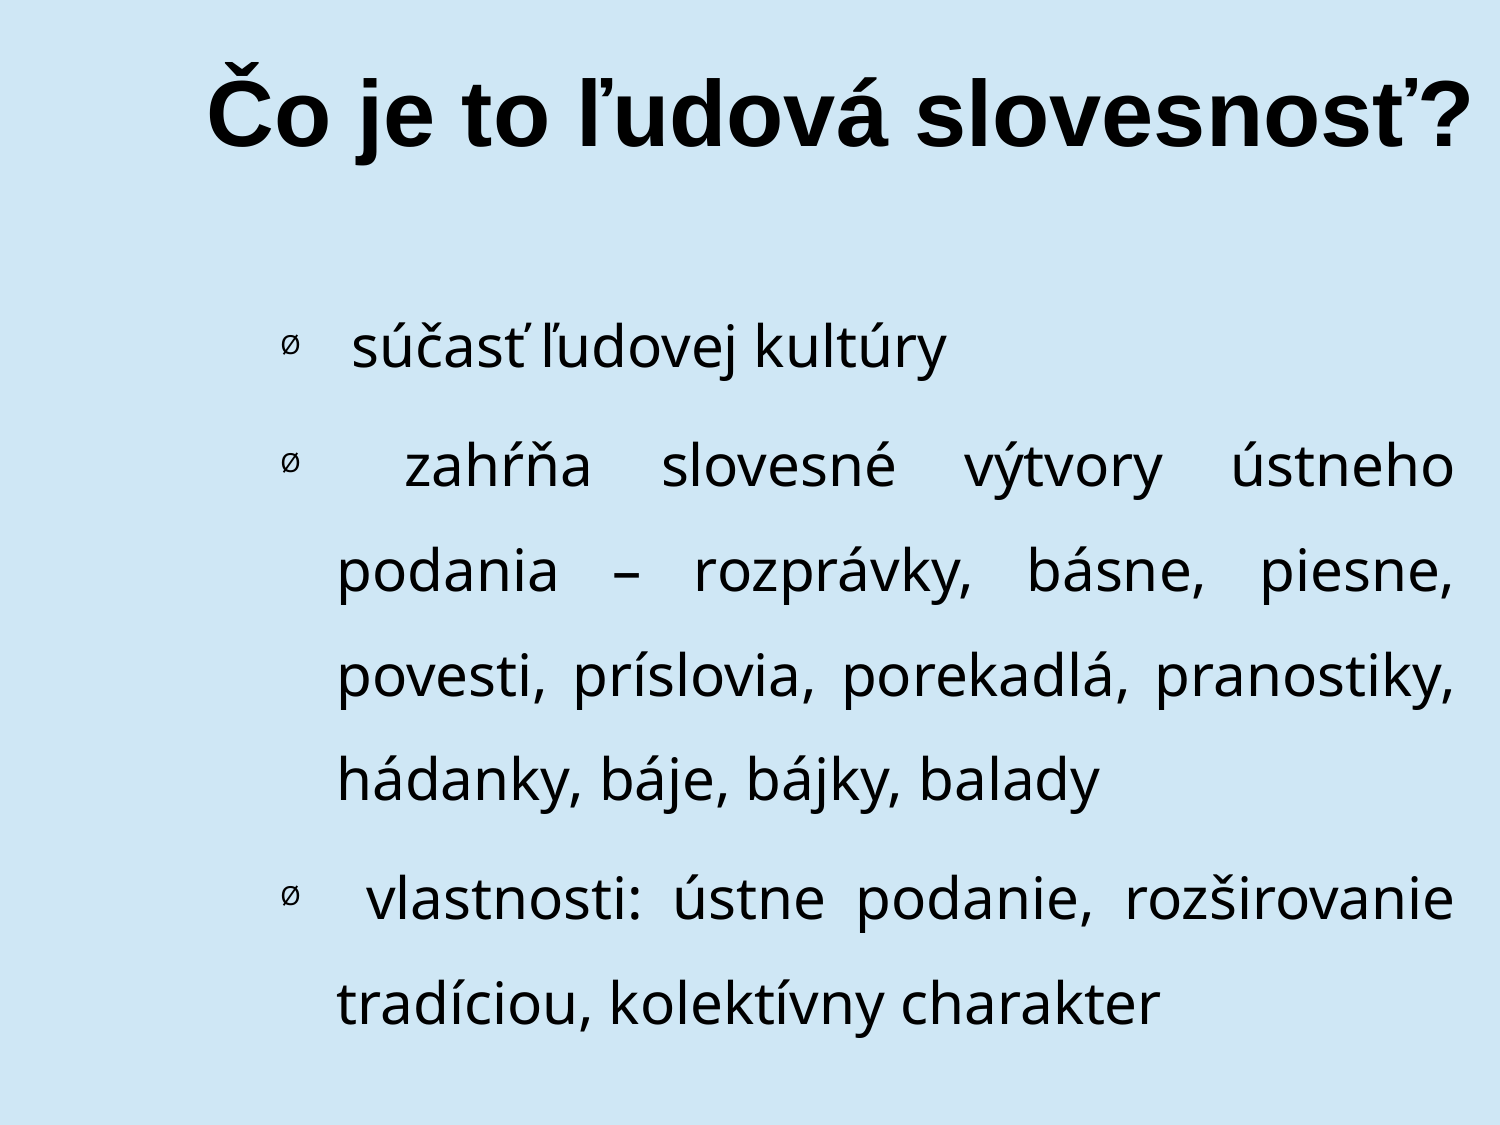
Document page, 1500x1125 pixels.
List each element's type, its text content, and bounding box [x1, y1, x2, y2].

list súčasť ľudovej kultúry zahŕňa slovesné výtvory ústneho podania – rozprávky, básne, piesne, povesti, príslovia, porekadlá, pranostiky, hádanky, báje, bájky, balady vlastnosti: ústne podanie, rozširovanie tradíciou, kolektívny charakter [265, 267, 1471, 1094]
title Čo je to ľudová slovesnosť? [183, 45, 1500, 233]
